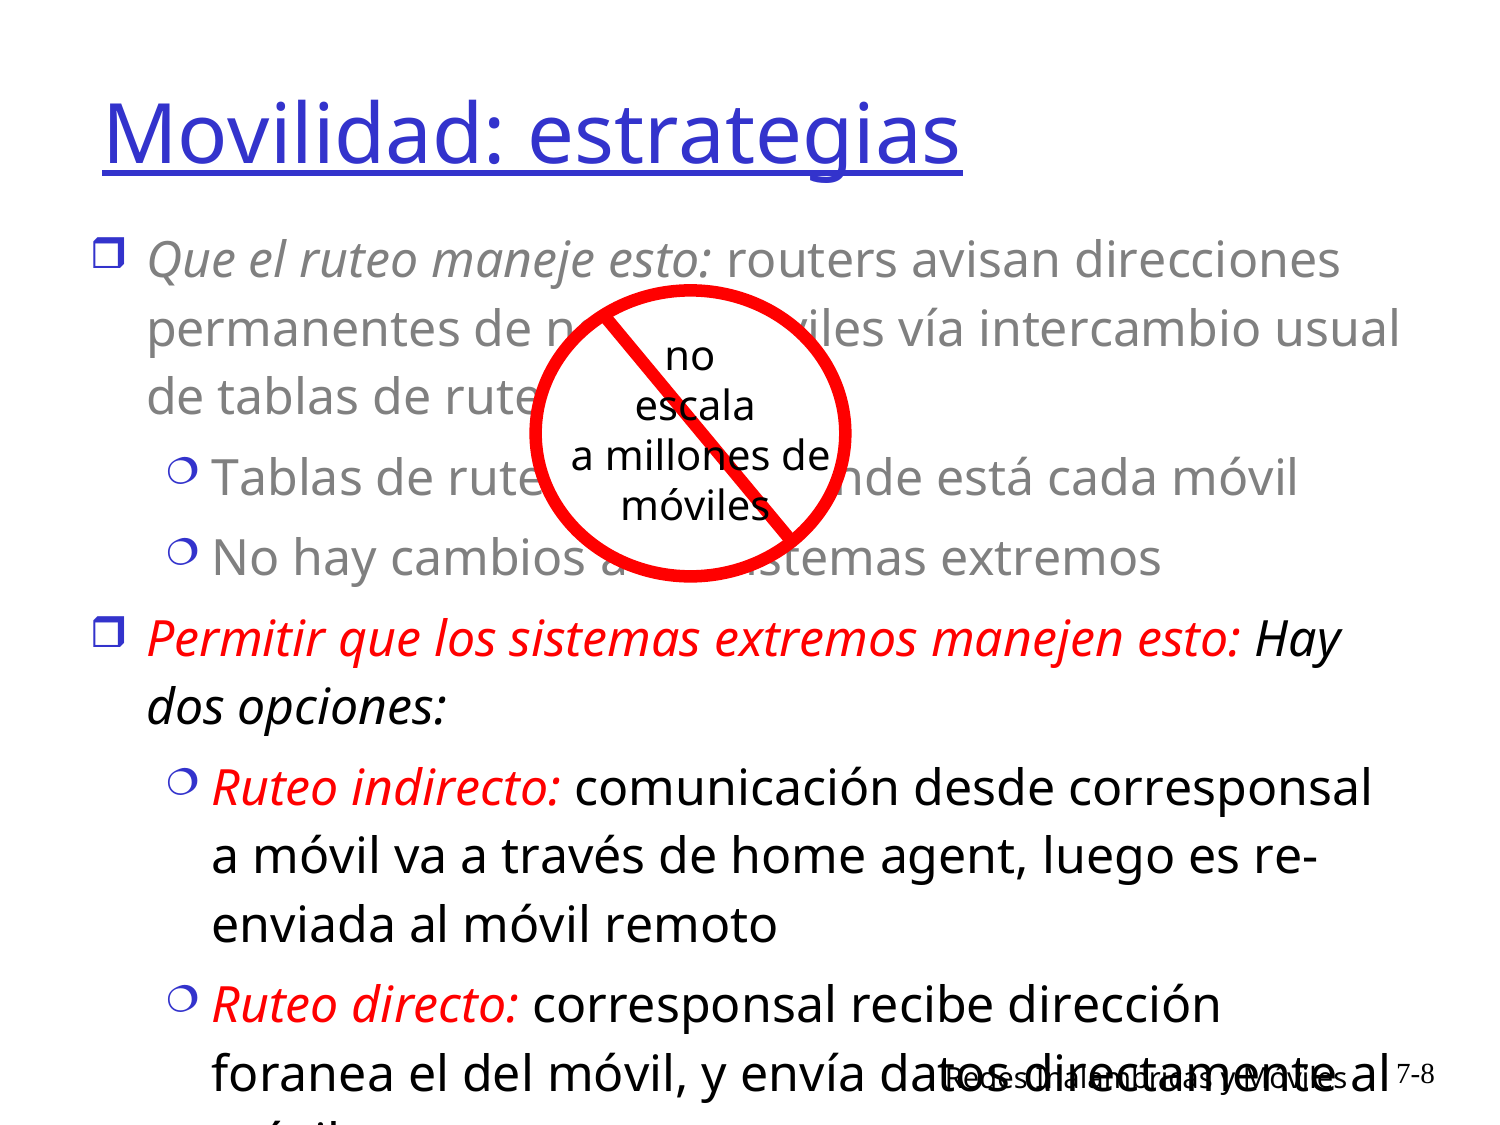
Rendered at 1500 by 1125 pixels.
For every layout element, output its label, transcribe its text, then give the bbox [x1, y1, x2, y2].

text_box [594, 290, 787, 321]
list Que el ruteo maneje esto: routers avisan direcciones permanentes de nodos móviles vía intercambio usual de tablas de ruteo. Tablas de ruteo indican dónde está cada móvil No hay cambios a los sistemas extremos Permitir que los sistemas extremos manejen esto: Hay dos opciones: Ruteo indirecto: comunicación desde corresponsal a móvil va a través de home agent, luego es re-enviada al móvil remoto Ruteo directo: corresponsal recibe dirección foranea el del móvil, y envía datos directamente al móvil [75, 216, 1426, 1056]
text_box no escala a millones de móviles [508, 321, 882, 537]
text_box [583, 537, 786, 577]
title Movilidad: estrategias [87, 37, 1363, 225]
